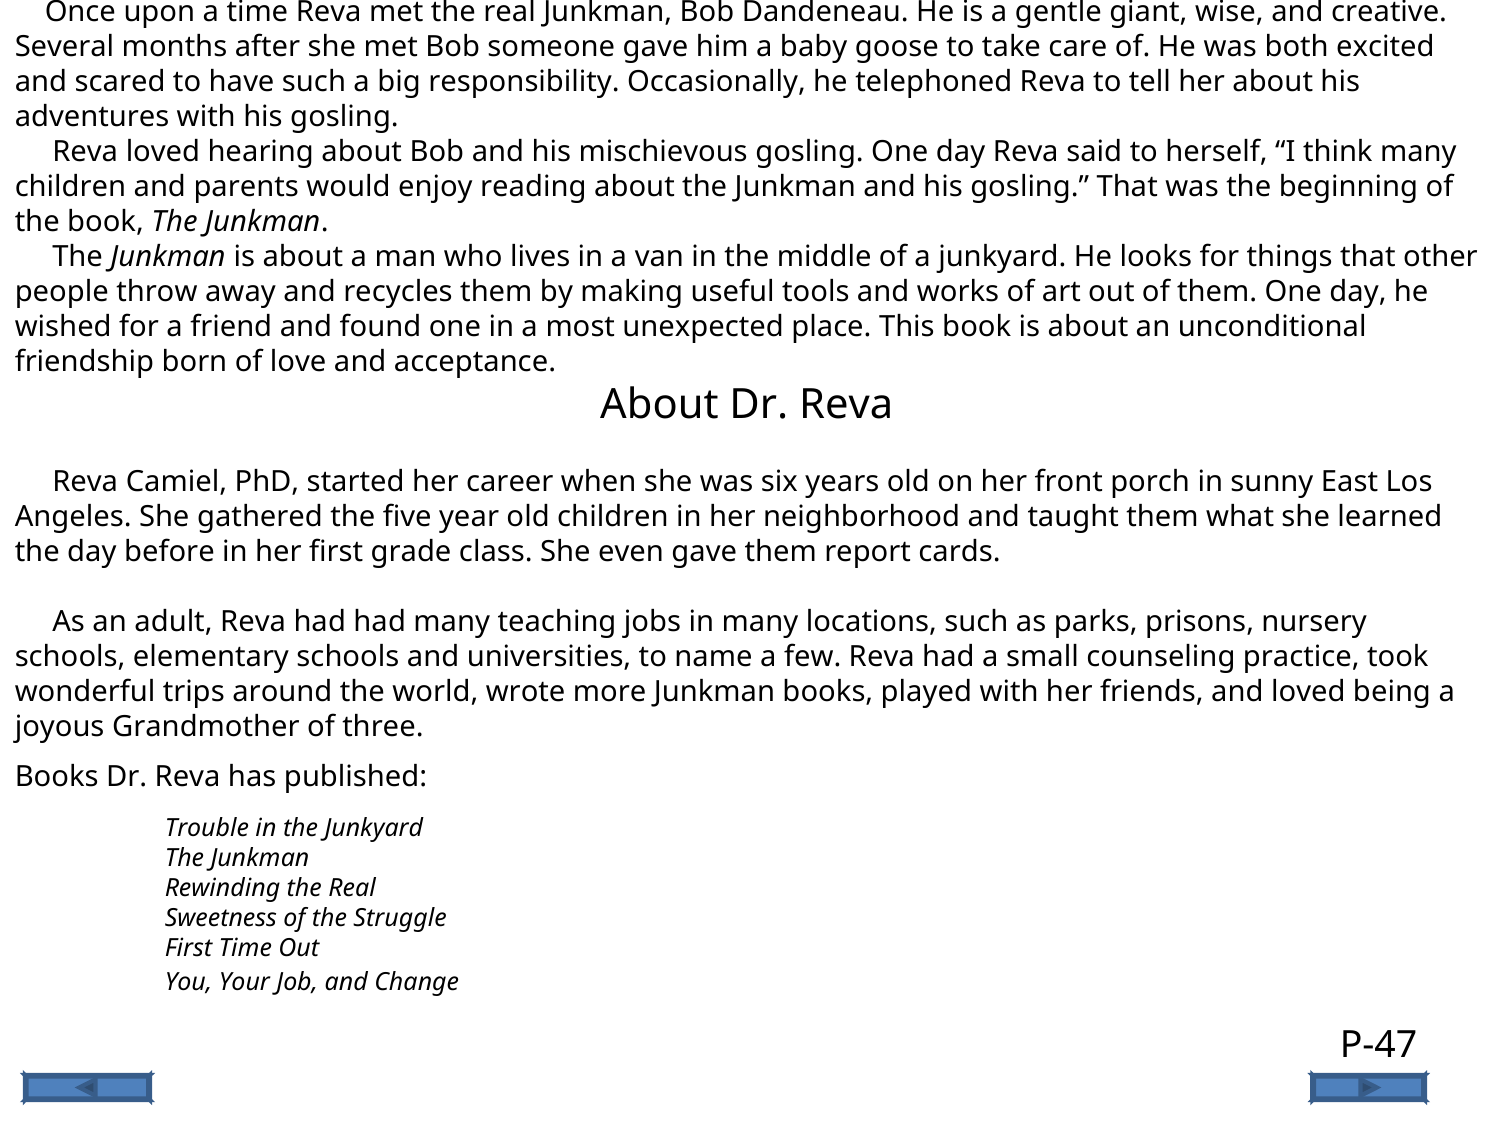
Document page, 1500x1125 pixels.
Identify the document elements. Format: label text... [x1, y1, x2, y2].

text_box P-47 [1325, 1012, 1451, 1073]
text_box [1313, 1074, 1426, 1101]
text_box Once upon a time Reva met the real Junkman, Bob Dandeneau. He is a gentle giant, wise, and creative. Several months after she met Bob someone gave him a baby goose to take care of. He was both excited and scared to have such a big responsibility. Occasionally, he telephoned Reva to tell her about his adventures with his gosling. Reva loved hearing about Bob and his mischievous gosling. One day Reva said to herself, “I think many children and parents would enjoy reading about the Junkman and his gosling.” That was the beginning of the book, The Junkman. The Junkman is about a man who lives in a van in the middle of a junkyard. He looks for things that other people throw away and recycles them by making useful tools and works of art out of them. One day, he wished for a friend and found one in a most unexpected place. This book is about an unconditional friendship born of love and acceptance. About Dr. Reva Reva Camiel, PhD, started her career when she was six years old on her front porch in sunny East Los Angeles. She gathered the five year old children in her neighborhood and taught them what she learned the day before in her first grade class. She even gave them report cards. As an adult, Reva had had many teaching jobs in many locations, such as parks, prisons, nursery schools, elementary schools and universities, to name a few. Reva had a small counseling practice, took wonderful trips around the world, wrote more Junkman books, played with her friends, and loved being a joyous Grandmother of three. Books Dr. Reva has published: Trouble in the Junkyard The Junkman Rewinding the Real Sweetness of the Struggle First Time Out You, Your Job, and Change [0, 0, 1500, 1095]
text_box [25, 1074, 151, 1101]
